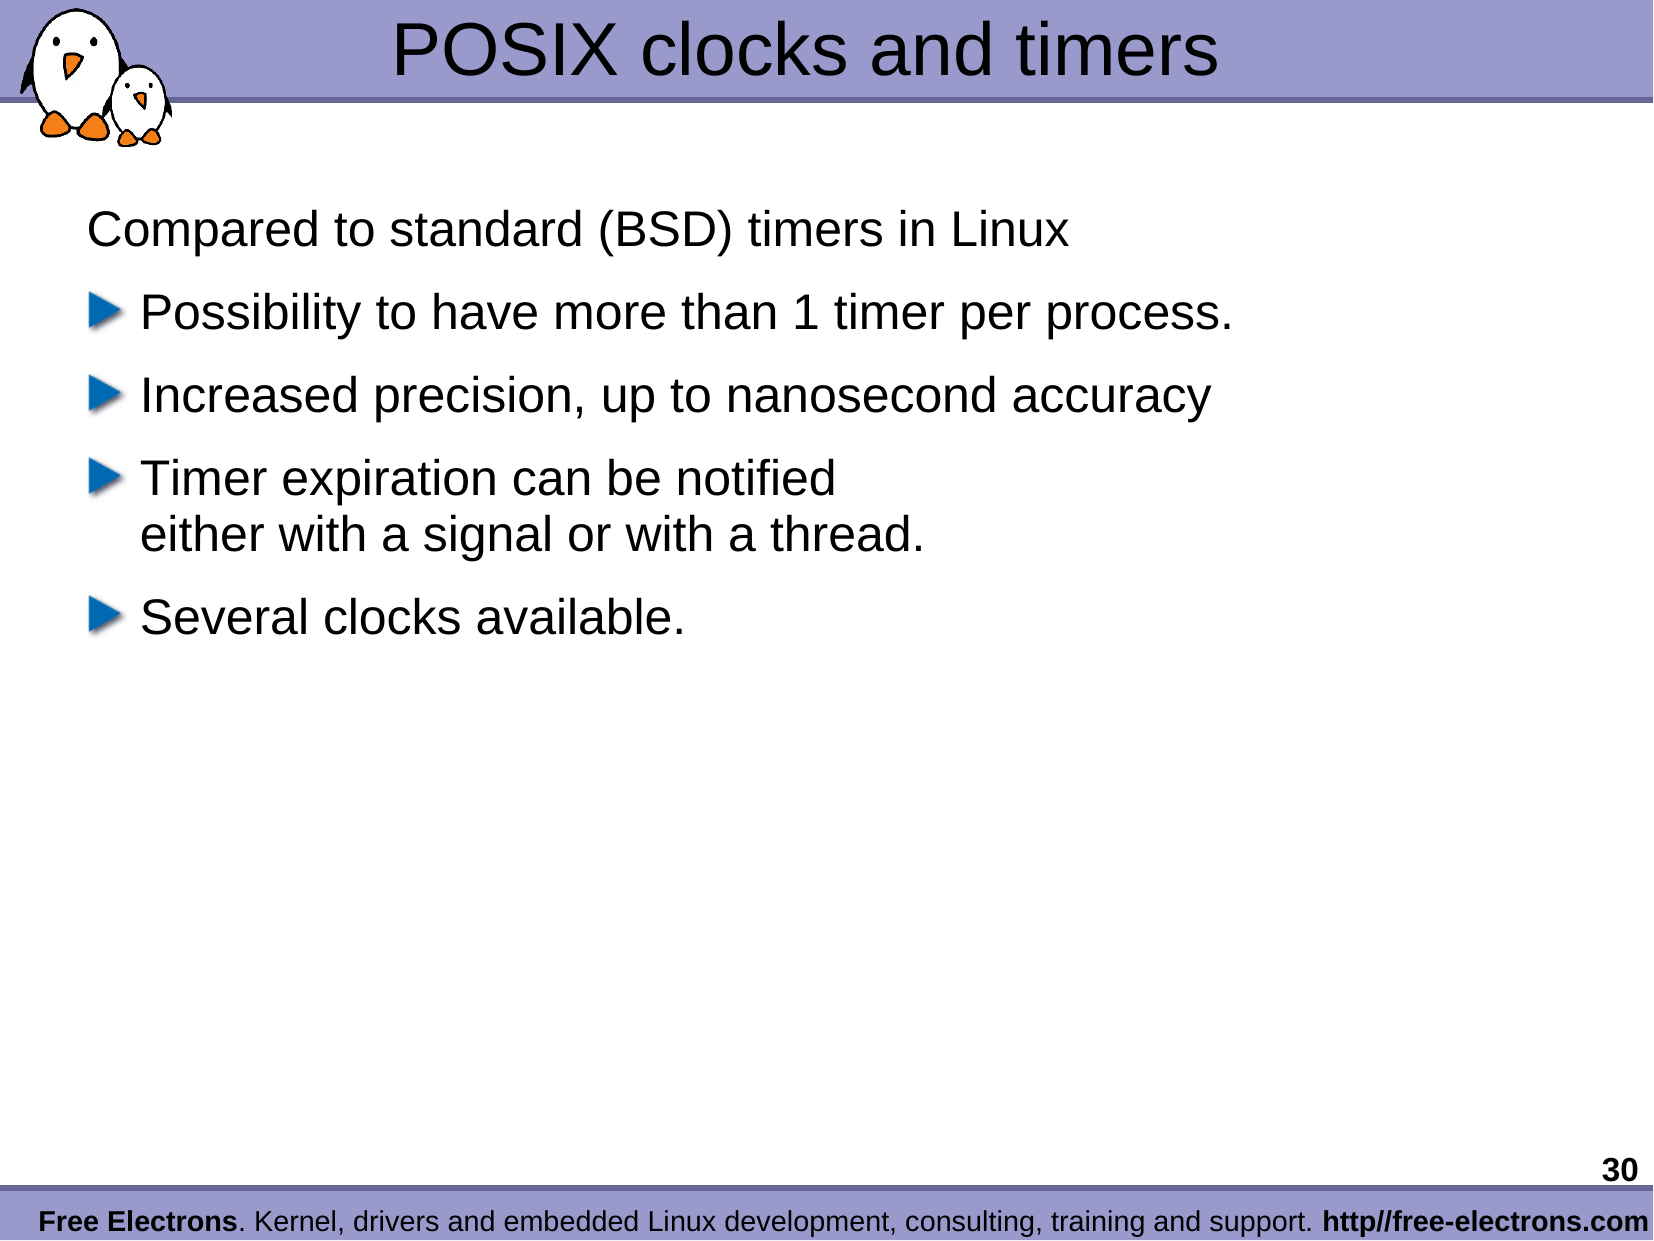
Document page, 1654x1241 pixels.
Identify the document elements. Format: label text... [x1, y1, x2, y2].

list Compared to standard (BSD) timers in Linux Possibility to have more than 1 timer per process. Increased precision, up to nanosecond accuracy Timer expiration can be notified either with a signal or with a thread. Several clocks available. [68, 201, 1592, 1118]
title POSIX clocks and timers [60, 0, 1551, 100]
picture [20, 8, 172, 147]
